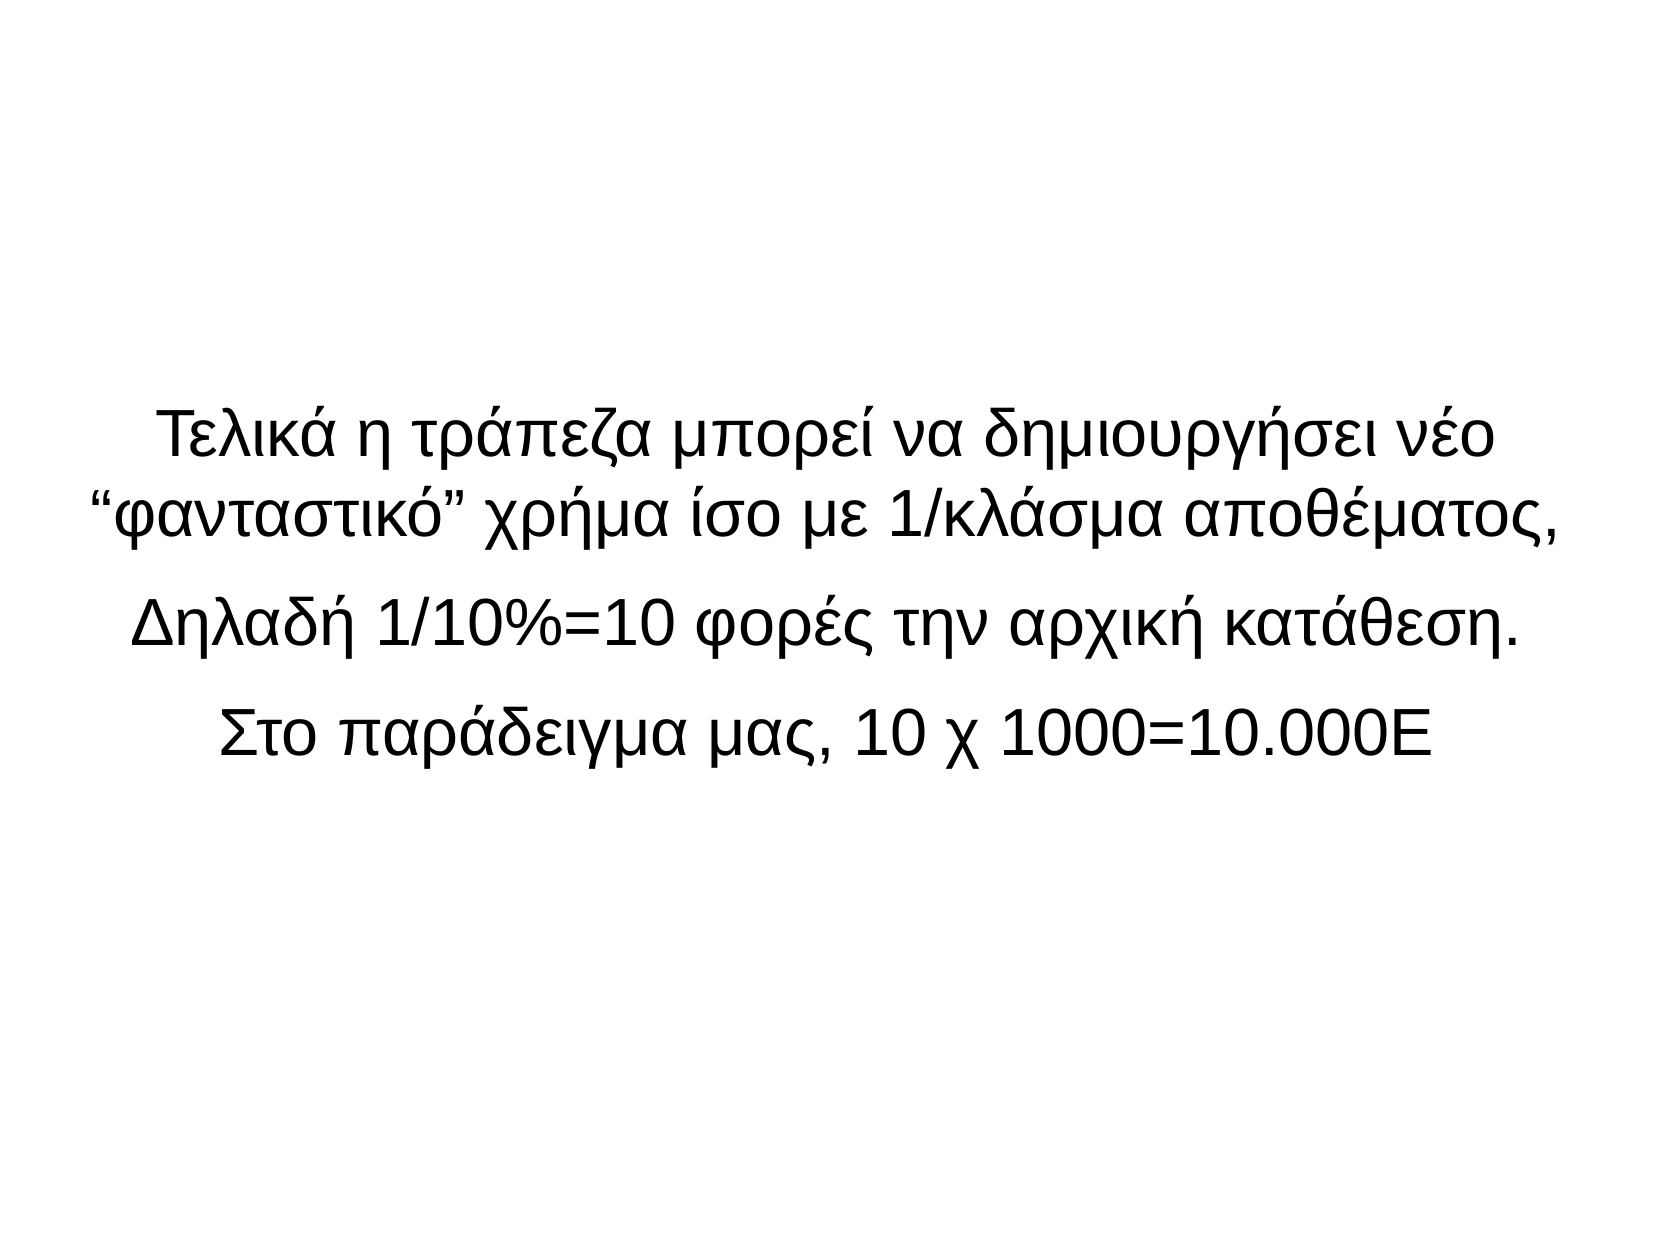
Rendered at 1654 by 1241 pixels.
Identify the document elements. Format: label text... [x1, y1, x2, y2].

subtitle Τελικά η τράπεζα μπορεί να δημιουργήσει νέο “φανταστικό” χρήμα ίσο με 1/κλάσμα αποθέματος, Δηλαδή 1/10%=10 φορές την αρχική κατάθεση. Στο παράδειγμα μας, 10 χ 1000=10.000Ε [82, 56, 1571, 1102]
